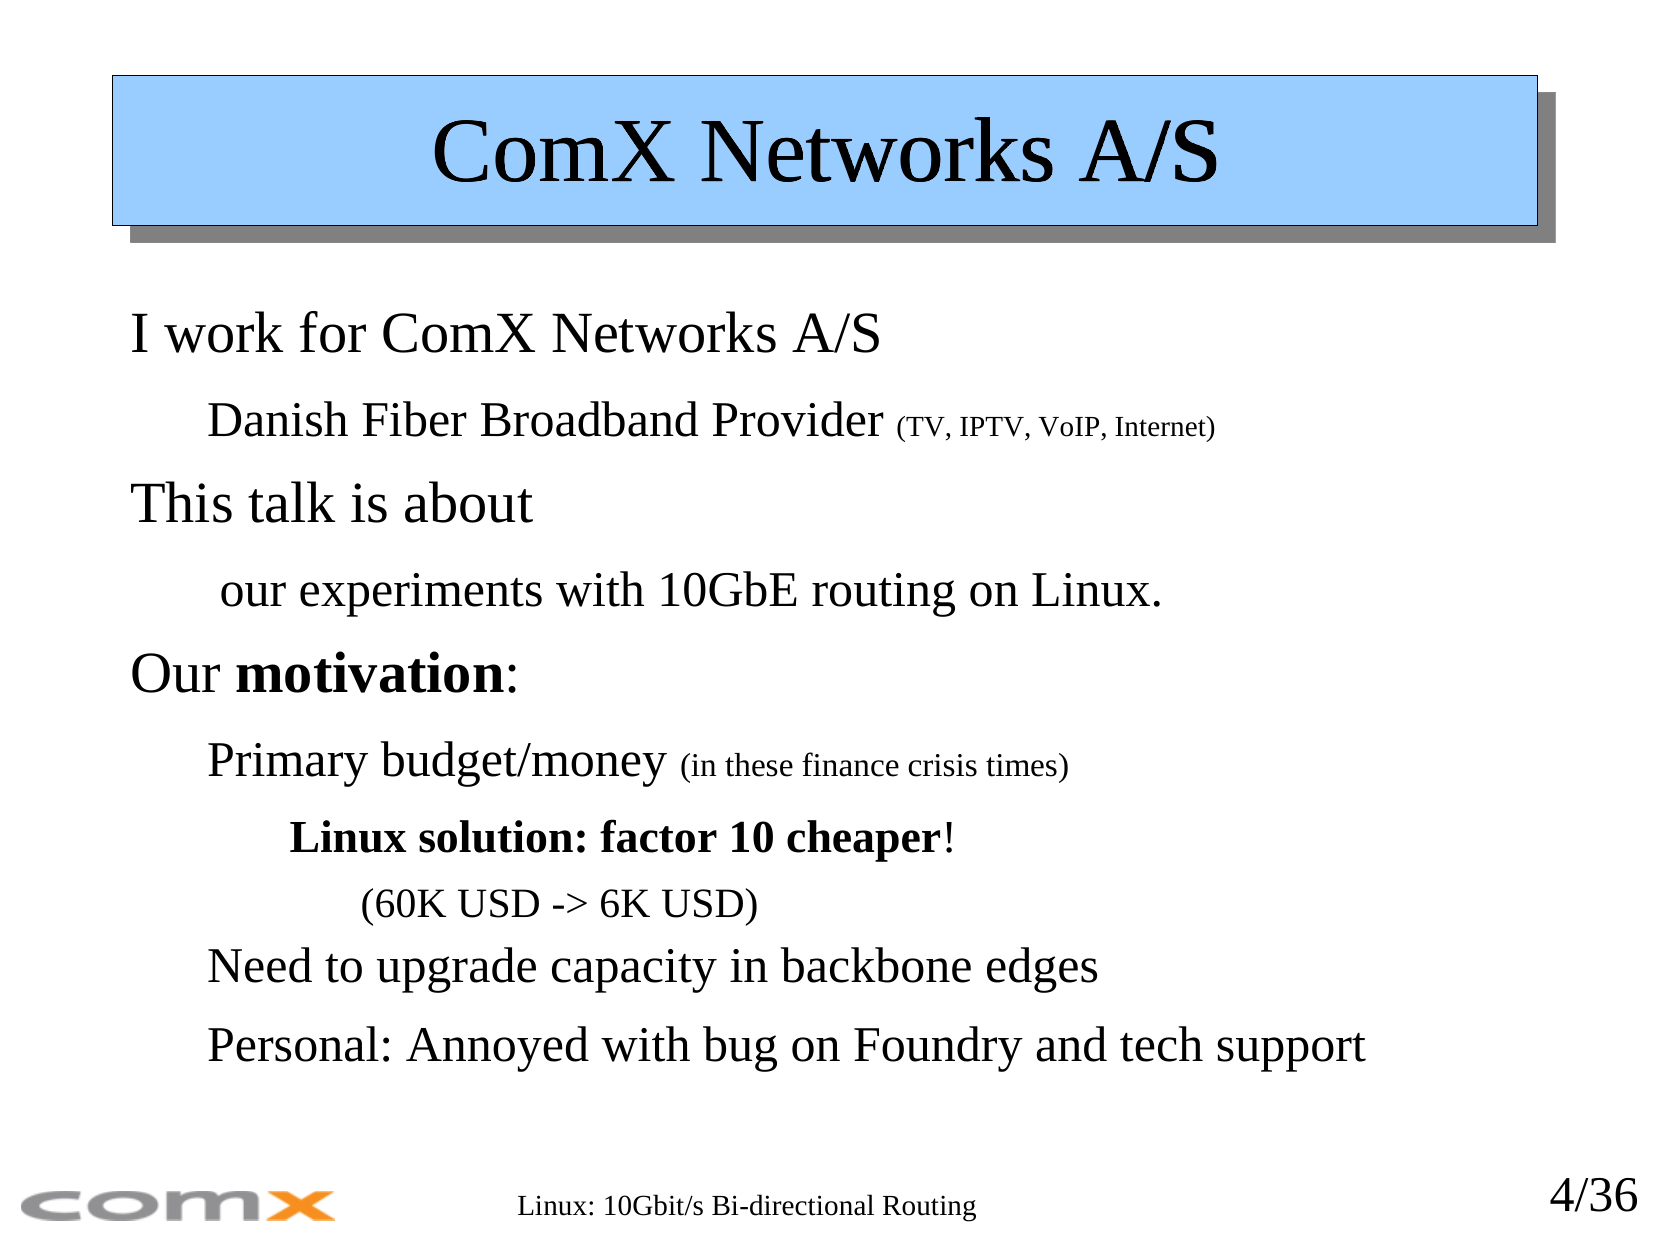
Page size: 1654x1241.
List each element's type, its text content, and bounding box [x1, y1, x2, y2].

picture [21, 1191, 335, 1221]
title ComX Networks A/S [116, 90, 1538, 211]
list I work for ComX Networks A/S Danish Fiber Broadband Provider (TV, IPTV, VoIP, Internet) This talk is about our experiments with 10GbE routing on Linux. Our motivation: Primary budget/money (in these finance crisis times) Linux solution: factor 10 cheaper! (60K USD -> 6K USD) Need to upgrade capacity in backbone edges Personal: Annoyed with bug on Foundry and tech support [112, 300, 1538, 1161]
